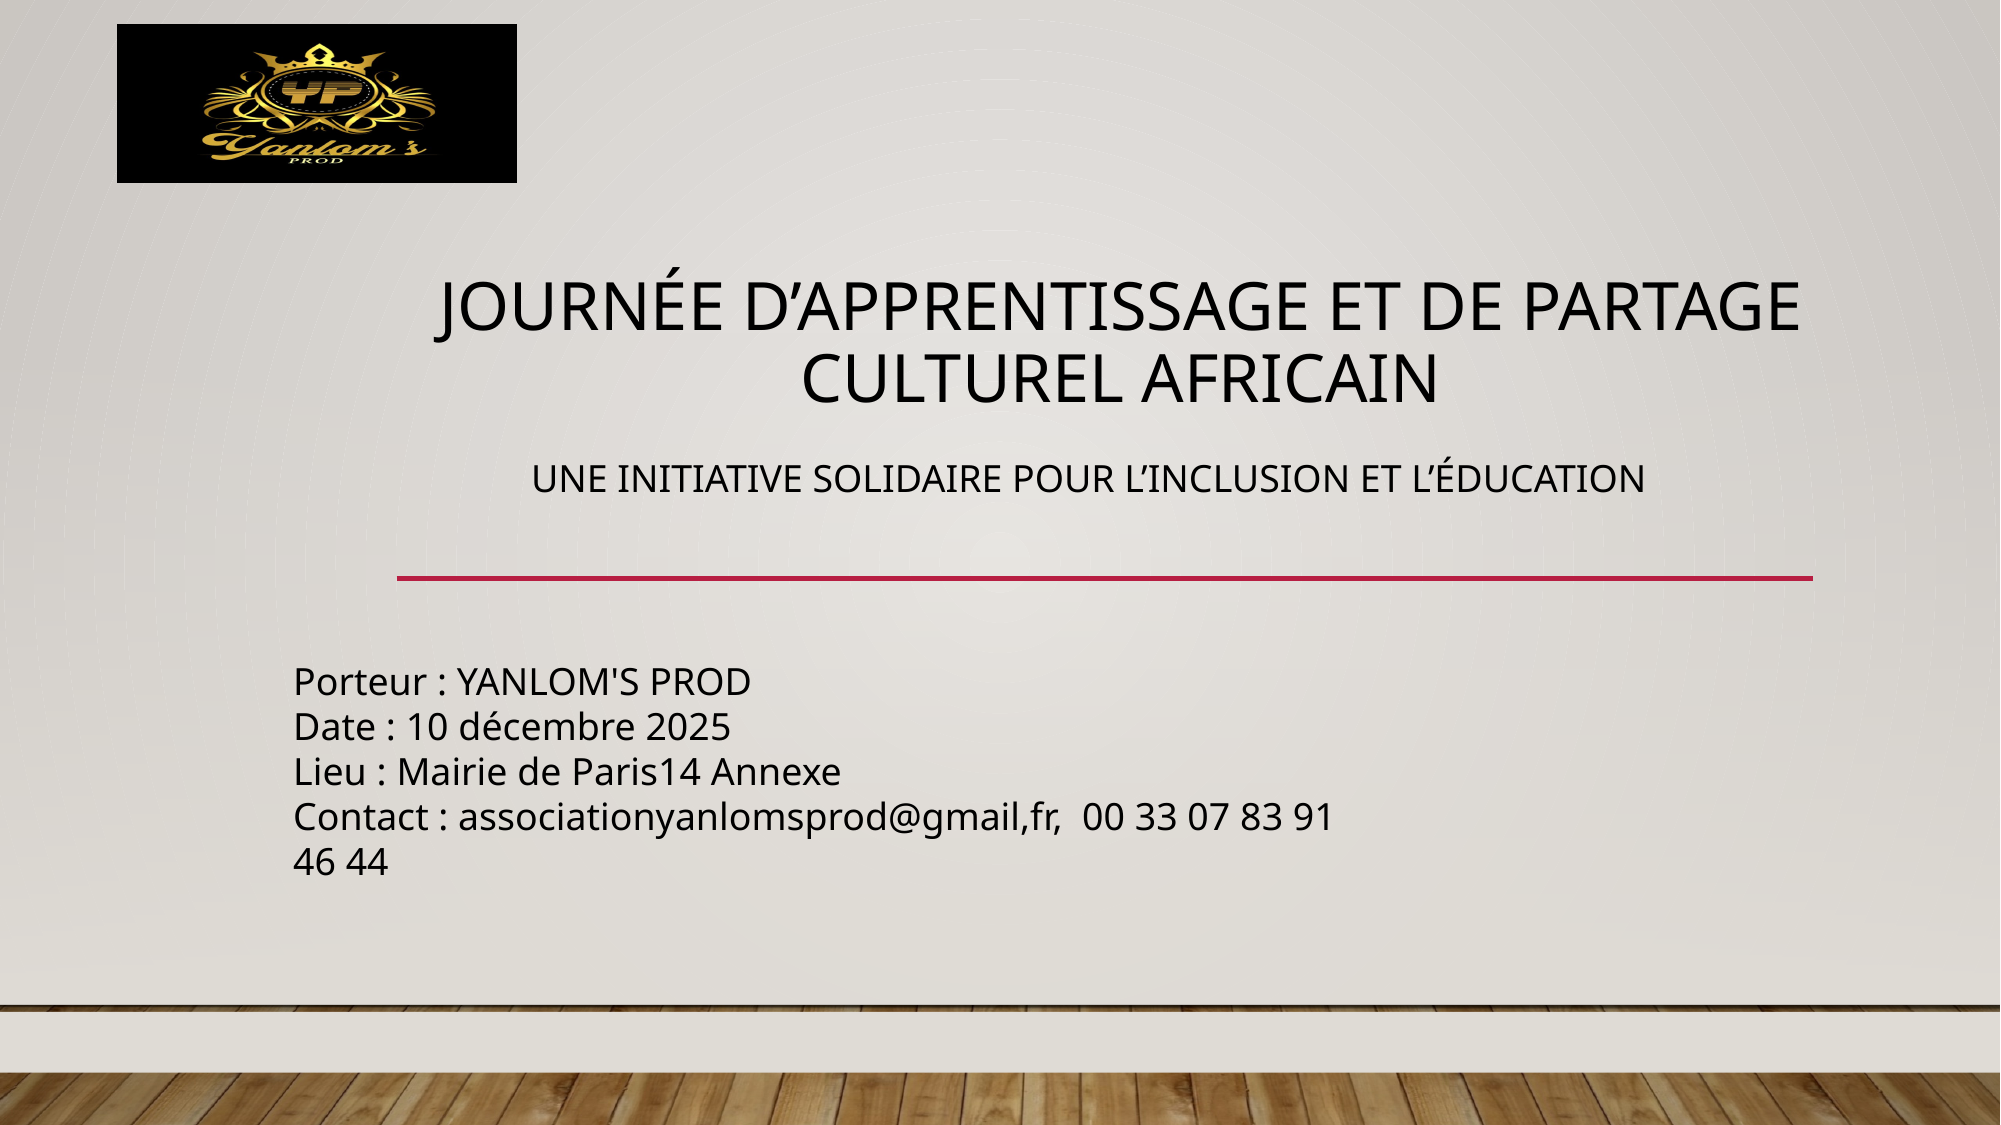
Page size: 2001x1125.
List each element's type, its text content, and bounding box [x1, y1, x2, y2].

picture [0, 1073, 2000, 1125]
text_box [0, 1011, 2000, 1073]
picture [117, 24, 517, 183]
subtitle Une initiative solidaire pour l’inclusion et l’éducation [516, 430, 1933, 537]
picture [0, 1005, 2000, 1011]
title Journée d’Apprentissage et de Partage Culturel Africain [412, 229, 1830, 417]
text_box Porteur : YANLOM'S PROD Date : 10 décembre 2025 Lieu : Mairie de Paris14 Annexe Contact : associationyanlomsprod@gmail,fr, 00 33 07 83 91 46 44 [203, 605, 1394, 936]
